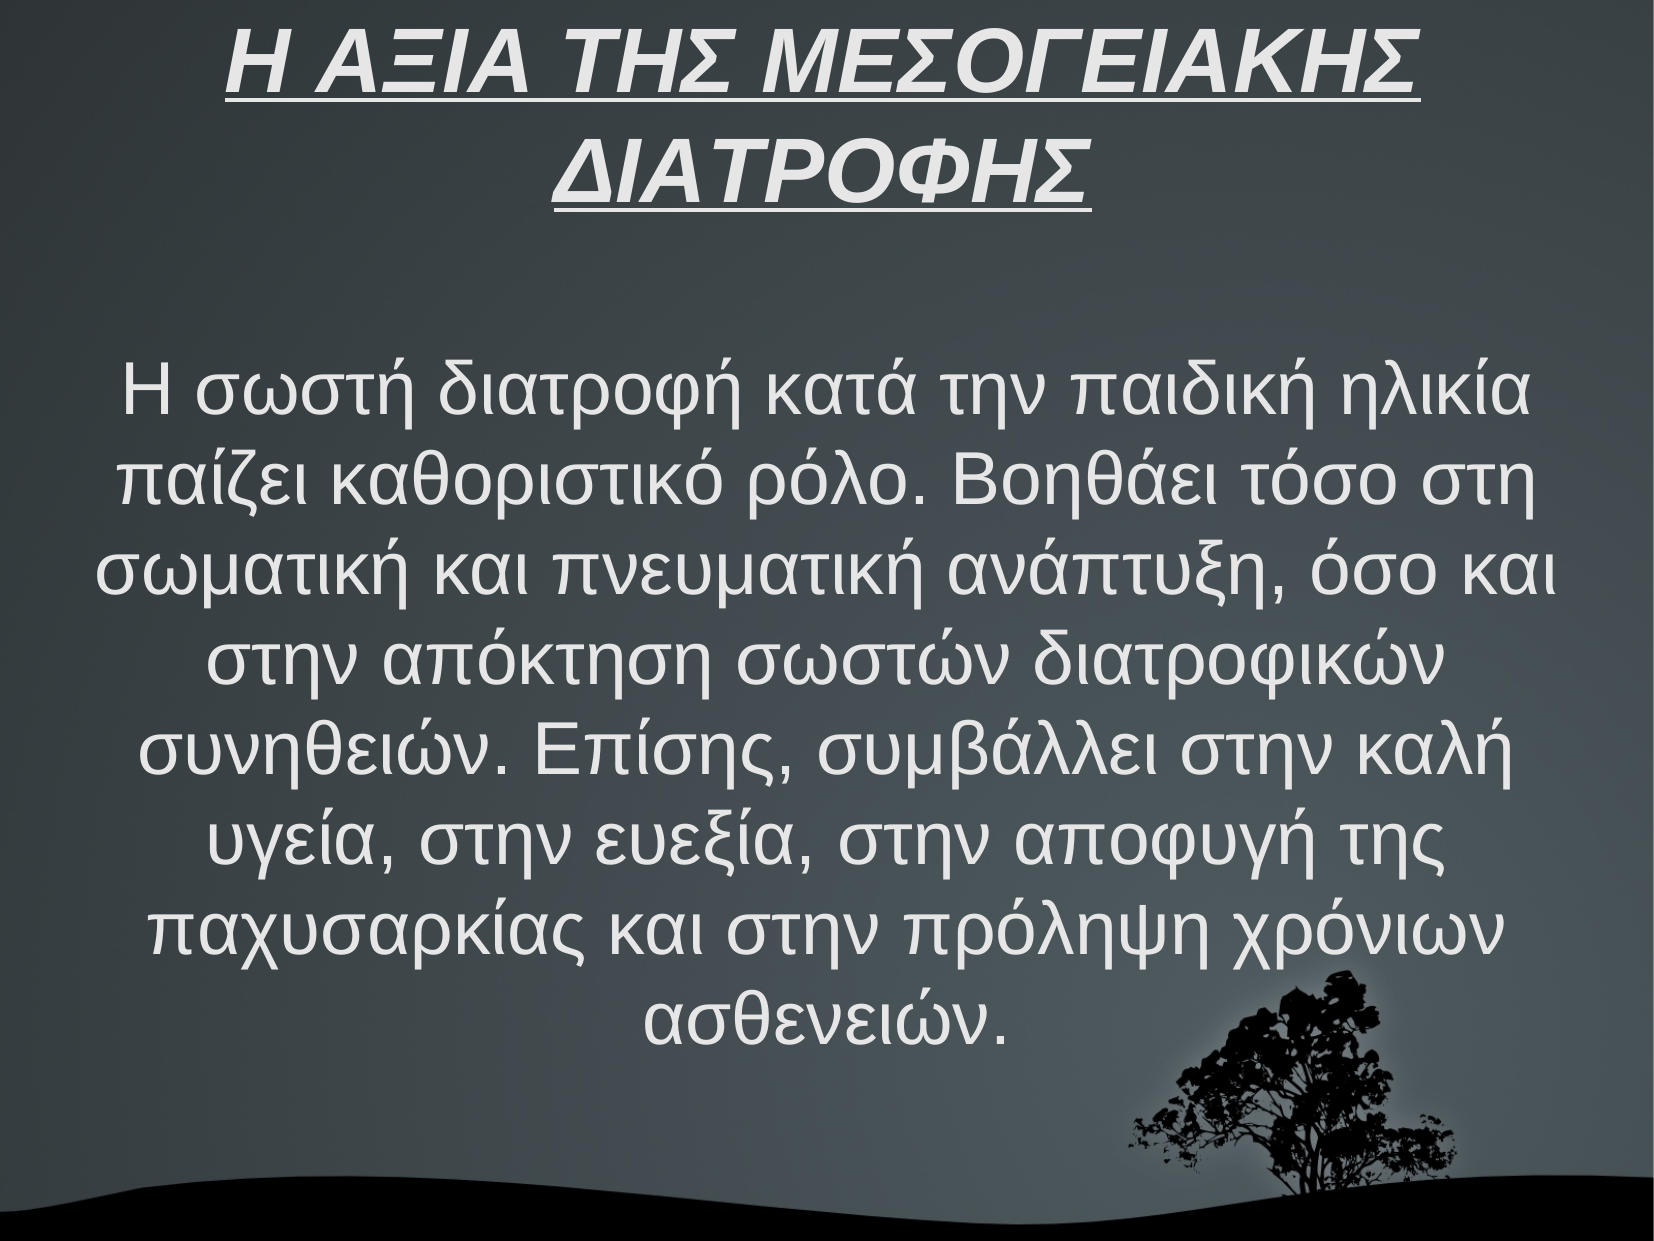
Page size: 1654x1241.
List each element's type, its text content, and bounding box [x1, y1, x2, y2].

subtitle Η σωστή διατροφή κατά την παιδική ηλικία παίζει καθοριστικό ρόλο. Βοηθάει τόσο στη σωματική και πνευματική ανάπτυξη, όσο και στην απόκτηση σωστών διατροφικών συνηθειών. Επίσης, συμβάλλει στην καλή υγεία, στην ευεξία, στην αποφυγή της παχυσαρκίας και στην πρόληψη χρόνιων ασθενειών. [82, 290, 1571, 1109]
picture [0, 0, 1654, 1241]
title H ΑΞIΑ ΤΗΣ ΜΕΣΟΓΕΙΑΚHΣ ΔΙΑΤΡΟΦHΣ [79, 0, 1568, 207]
